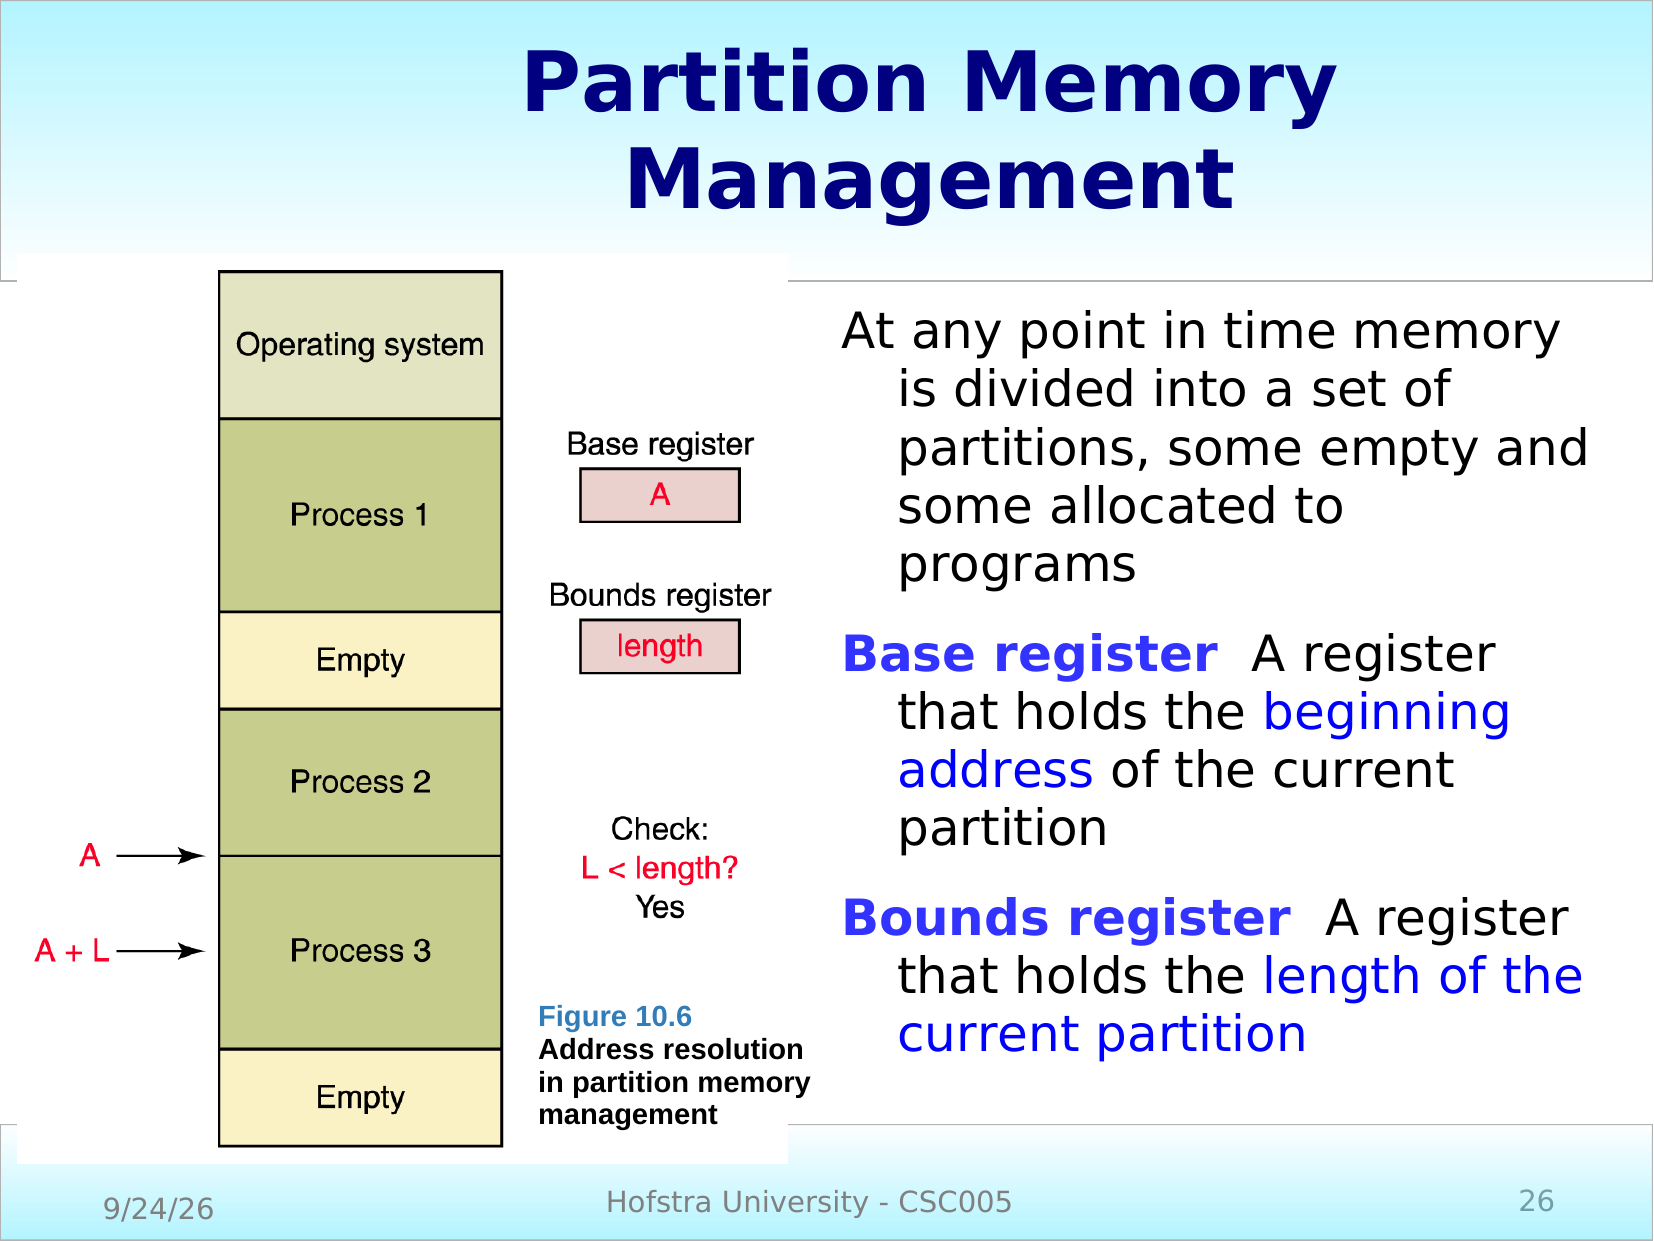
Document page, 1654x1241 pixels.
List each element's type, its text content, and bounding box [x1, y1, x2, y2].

picture [17, 253, 788, 1164]
title Partition Memory Management [247, 12, 1612, 250]
list At any point in time memory is divided into a set of partitions, some empty and some allocated to programs Base register A register that holds the beginning address of the current partition Bounds register A register that holds the length of the current partition [826, 294, 1612, 1241]
text_box Figure 10.6 Address resolution in partition memory management [523, 992, 965, 1139]
